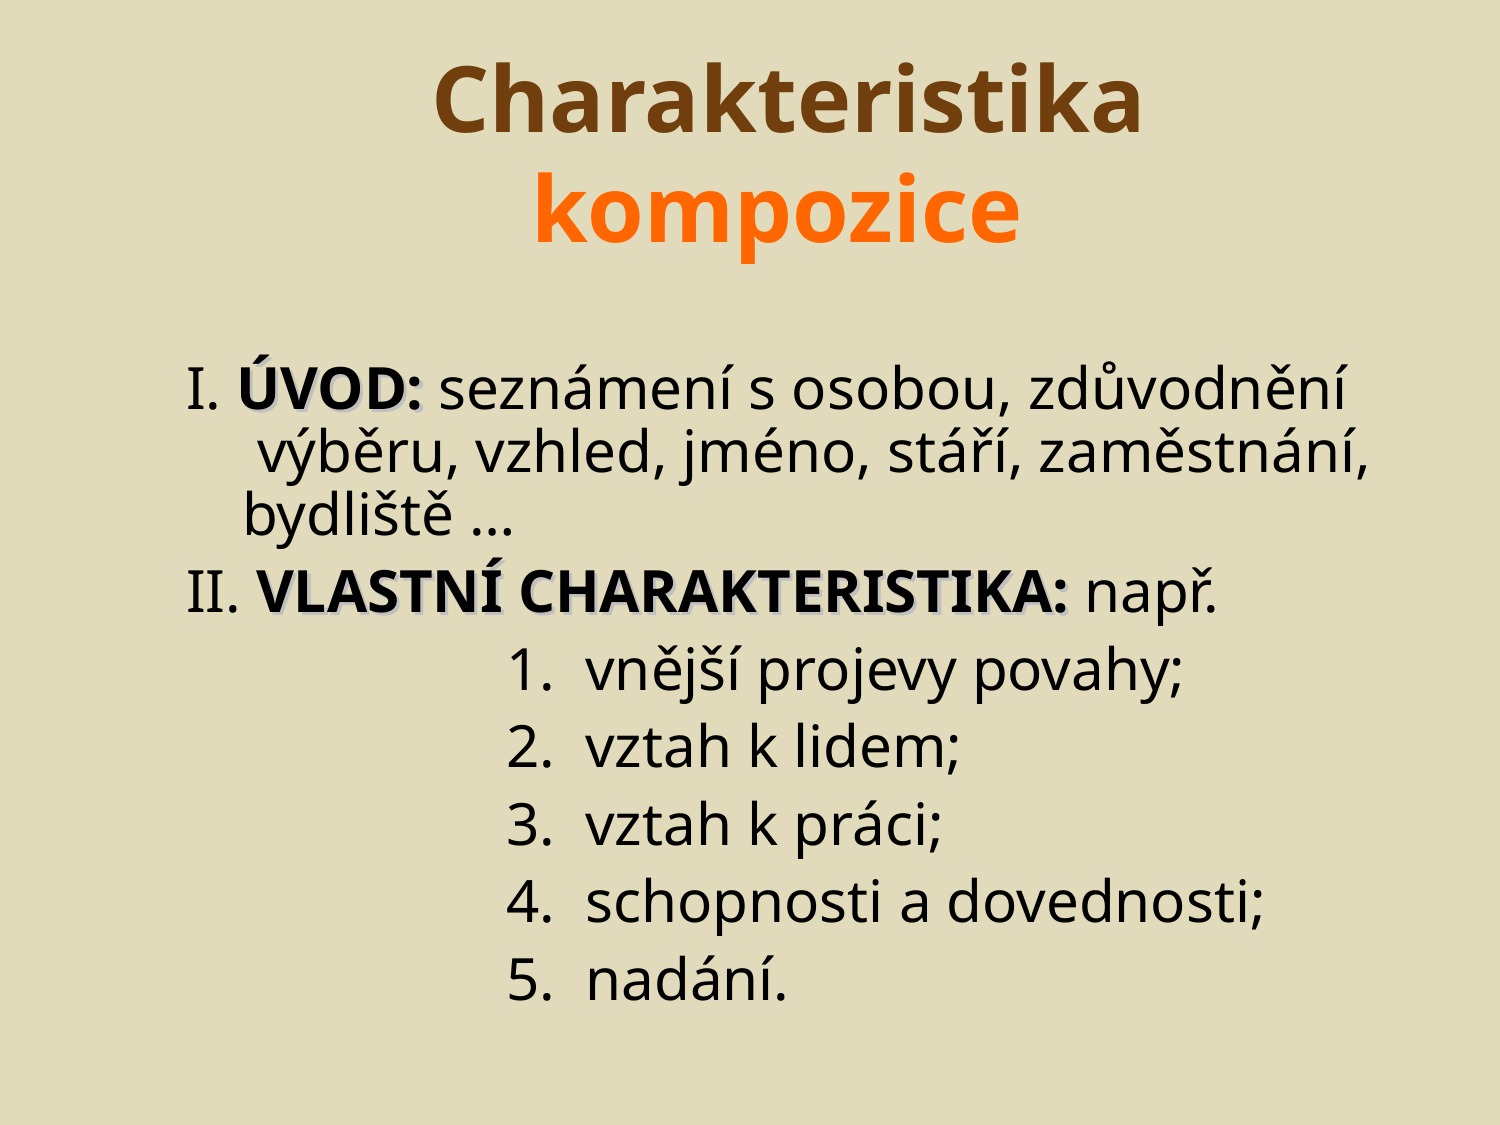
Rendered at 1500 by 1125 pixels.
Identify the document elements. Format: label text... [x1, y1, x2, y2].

title Charakteristika kompozice [163, 32, 1415, 268]
list I. ÚVOD: seznámení s osobou, zdůvodnění výběru, vzhled, jméno, stáří, zaměstnání, bydliště … II. VLASTNÍ CHARAKTERISTIKA: např. 1. vnější projevy povahy; 2. vztah k lidem; 3. vztah k práci; 4. schopnosti a dovednosti; 5. nadání. [171, 257, 1422, 1096]
